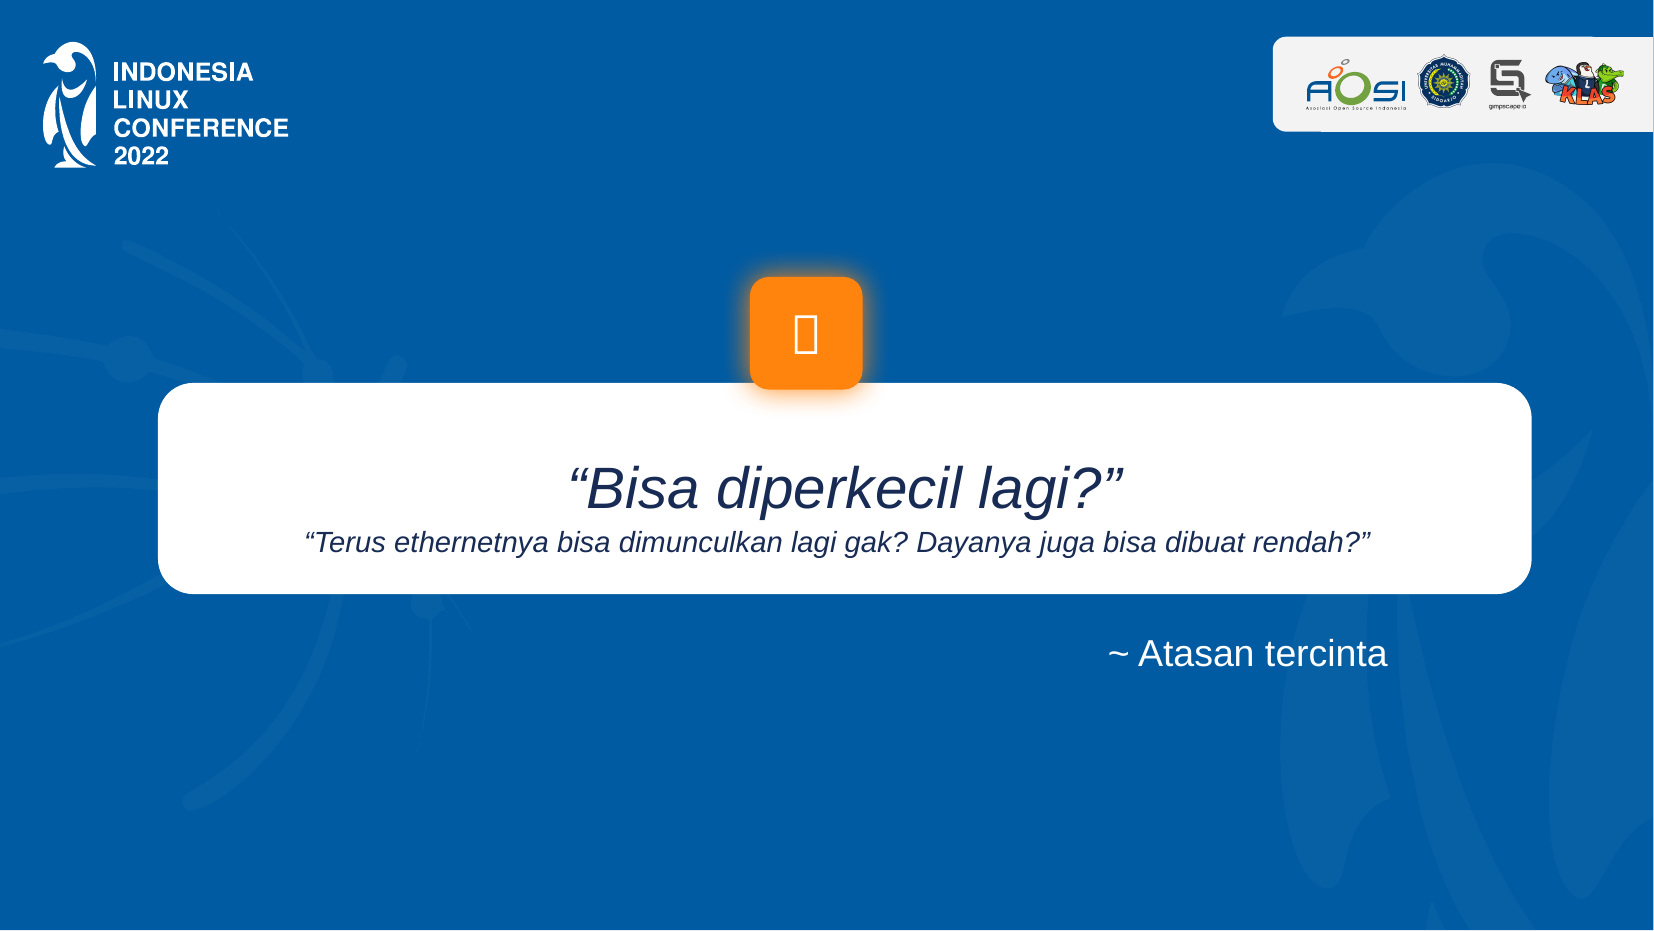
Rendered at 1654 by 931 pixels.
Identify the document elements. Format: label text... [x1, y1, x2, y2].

subtitle ~ Atasan tercinta [787, 601, 1388, 725]
picture [1545, 62, 1624, 105]
text_box “Terus ethernetnya bisa dimunculkan lagi gak? Dayanya juga bisa dibuat rendah?” [201, 525, 1439, 601]
text_box  [749, 276, 863, 390]
text_box “Bisa diperkecil lagi?” [157, 382, 1532, 595]
picture [1417, 54, 1471, 108]
